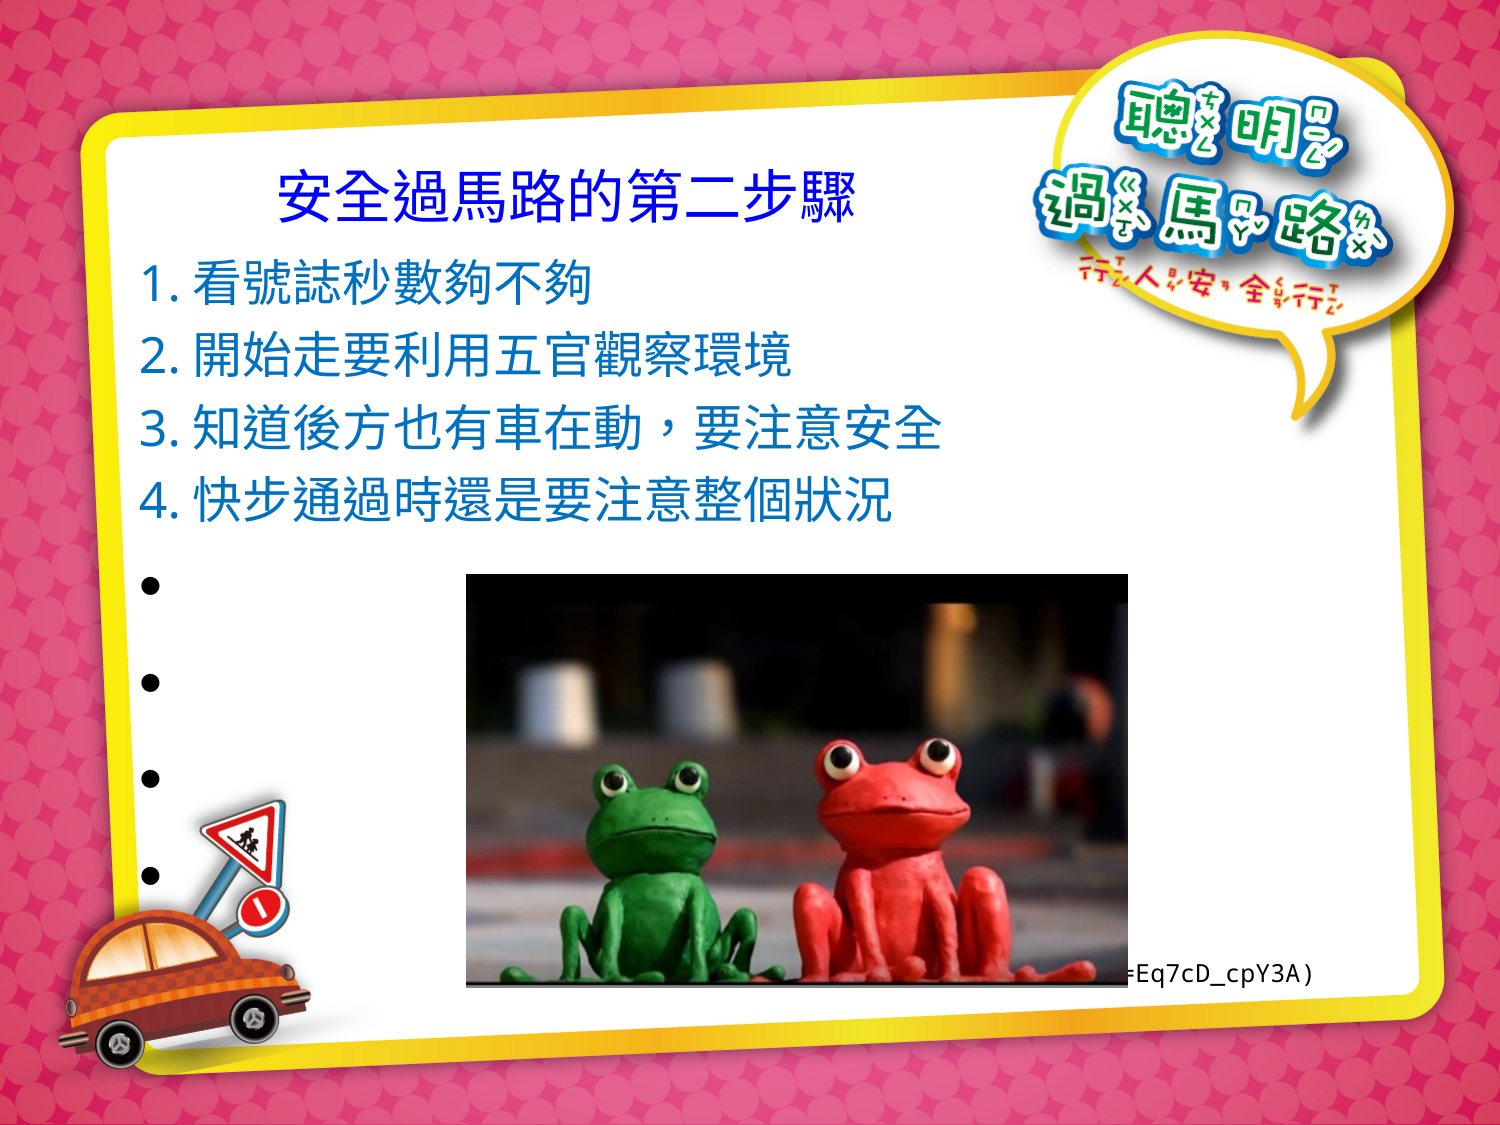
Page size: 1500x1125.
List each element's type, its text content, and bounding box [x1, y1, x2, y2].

picture [466, 574, 1128, 988]
title 安全過馬路的第二步驟 [100, 101, 1034, 290]
list 1.看號誌秒數夠不夠 2.開始走要利用五官觀察環境 3.知道後方也有車在動，要注意安全 4.快步通過時還是要注意整個狀況 (影片來源:https://www.youtube.com/watch?v=Eq7cD_cpY3A) [123, 243, 1474, 1094]
